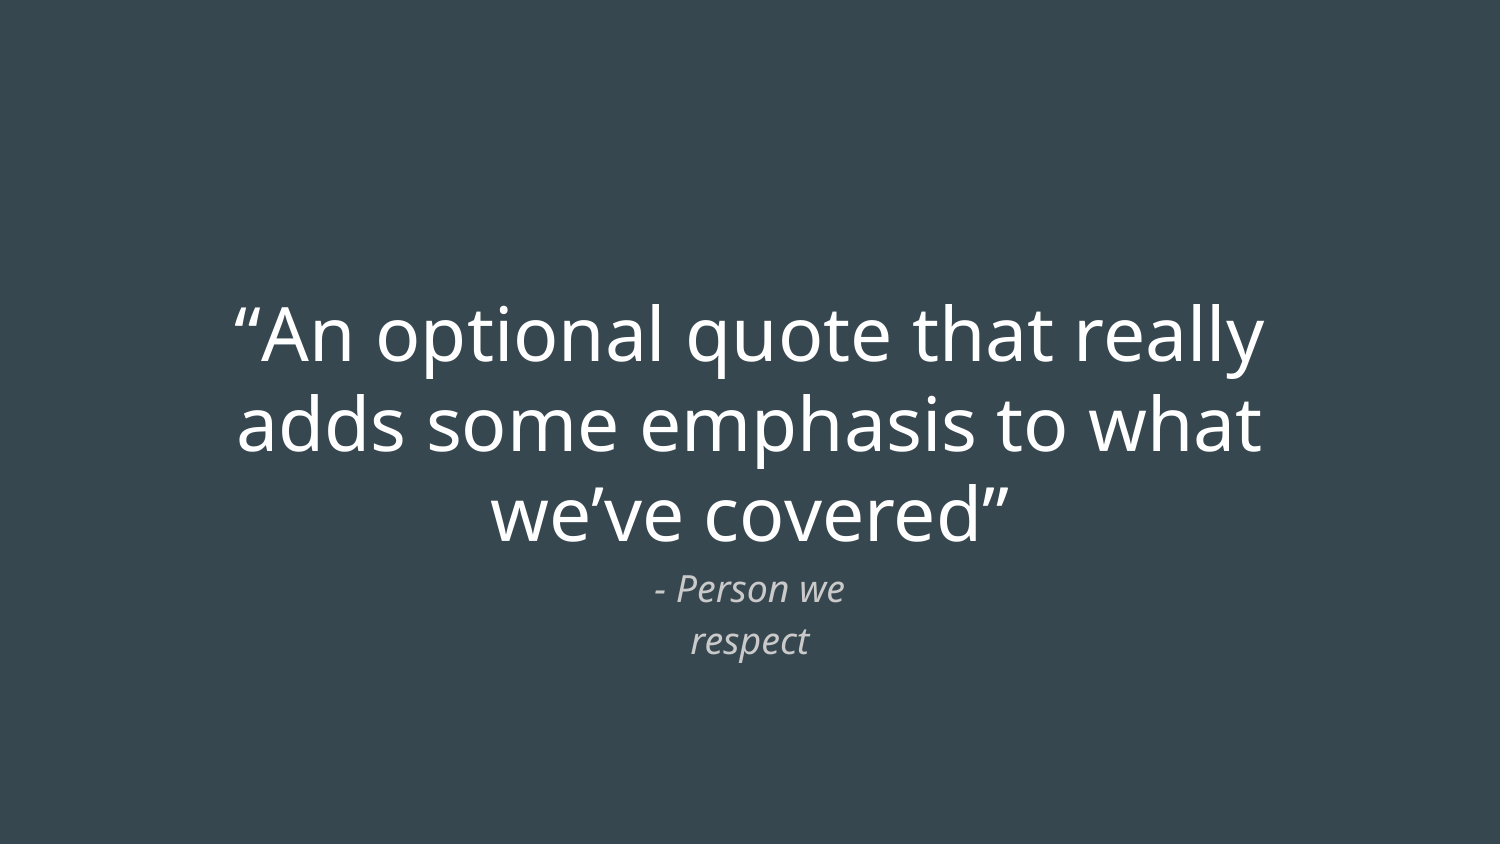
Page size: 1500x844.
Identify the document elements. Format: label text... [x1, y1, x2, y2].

text_box - Person we respect [576, 543, 924, 742]
title “An optional quote that really adds some emphasis to what we’ve covered” [203, 351, 1297, 493]
